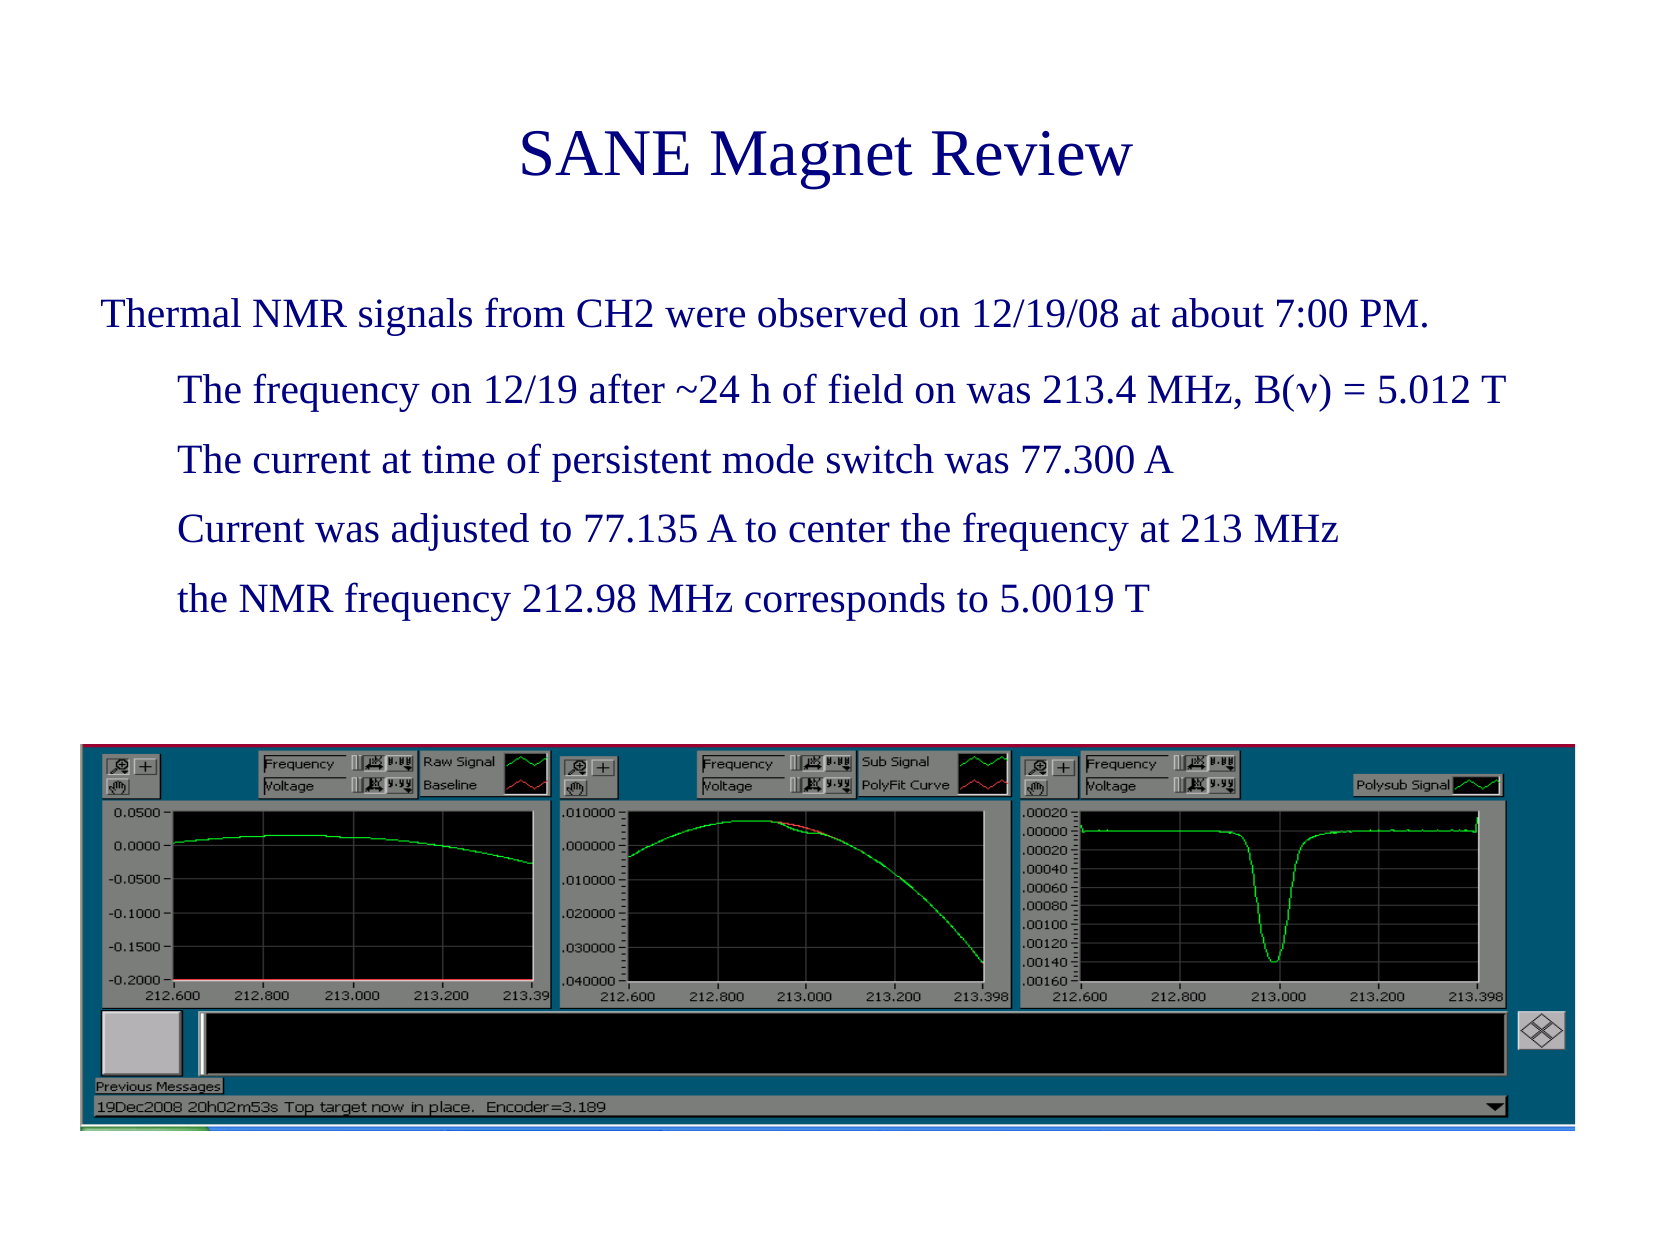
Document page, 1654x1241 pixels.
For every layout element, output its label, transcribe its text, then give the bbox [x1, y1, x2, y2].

picture [1021, 757, 1078, 798]
picture [1518, 1012, 1565, 1049]
picture [103, 754, 160, 798]
picture [94, 1096, 1507, 1117]
title SANE Magnet Review [82, 49, 1571, 257]
list Thermal NMR signals from CH2 were observed on 12/19/08 at about 7:00 PM. The frequency on 12/19 after ~24 h of field on was 213.4 MHz, B() = 5.012 T The current at time of persistent mode switch was 77.300 A Current was adjusted to 77.135 A to center the frequency at 213 MHz the NMR frequency 212.98 MHz corresponds to 5.0019 T [82, 290, 1571, 638]
picture [1021, 801, 1506, 1008]
picture [96, 1011, 1508, 1093]
picture [1354, 774, 1503, 796]
picture [1081, 751, 1240, 798]
picture [697, 751, 856, 798]
picture [103, 801, 551, 1008]
picture [75, 744, 1576, 1132]
picture [560, 801, 1011, 1008]
picture [859, 751, 1011, 796]
picture [560, 757, 618, 798]
picture [421, 751, 551, 796]
picture [259, 751, 418, 798]
